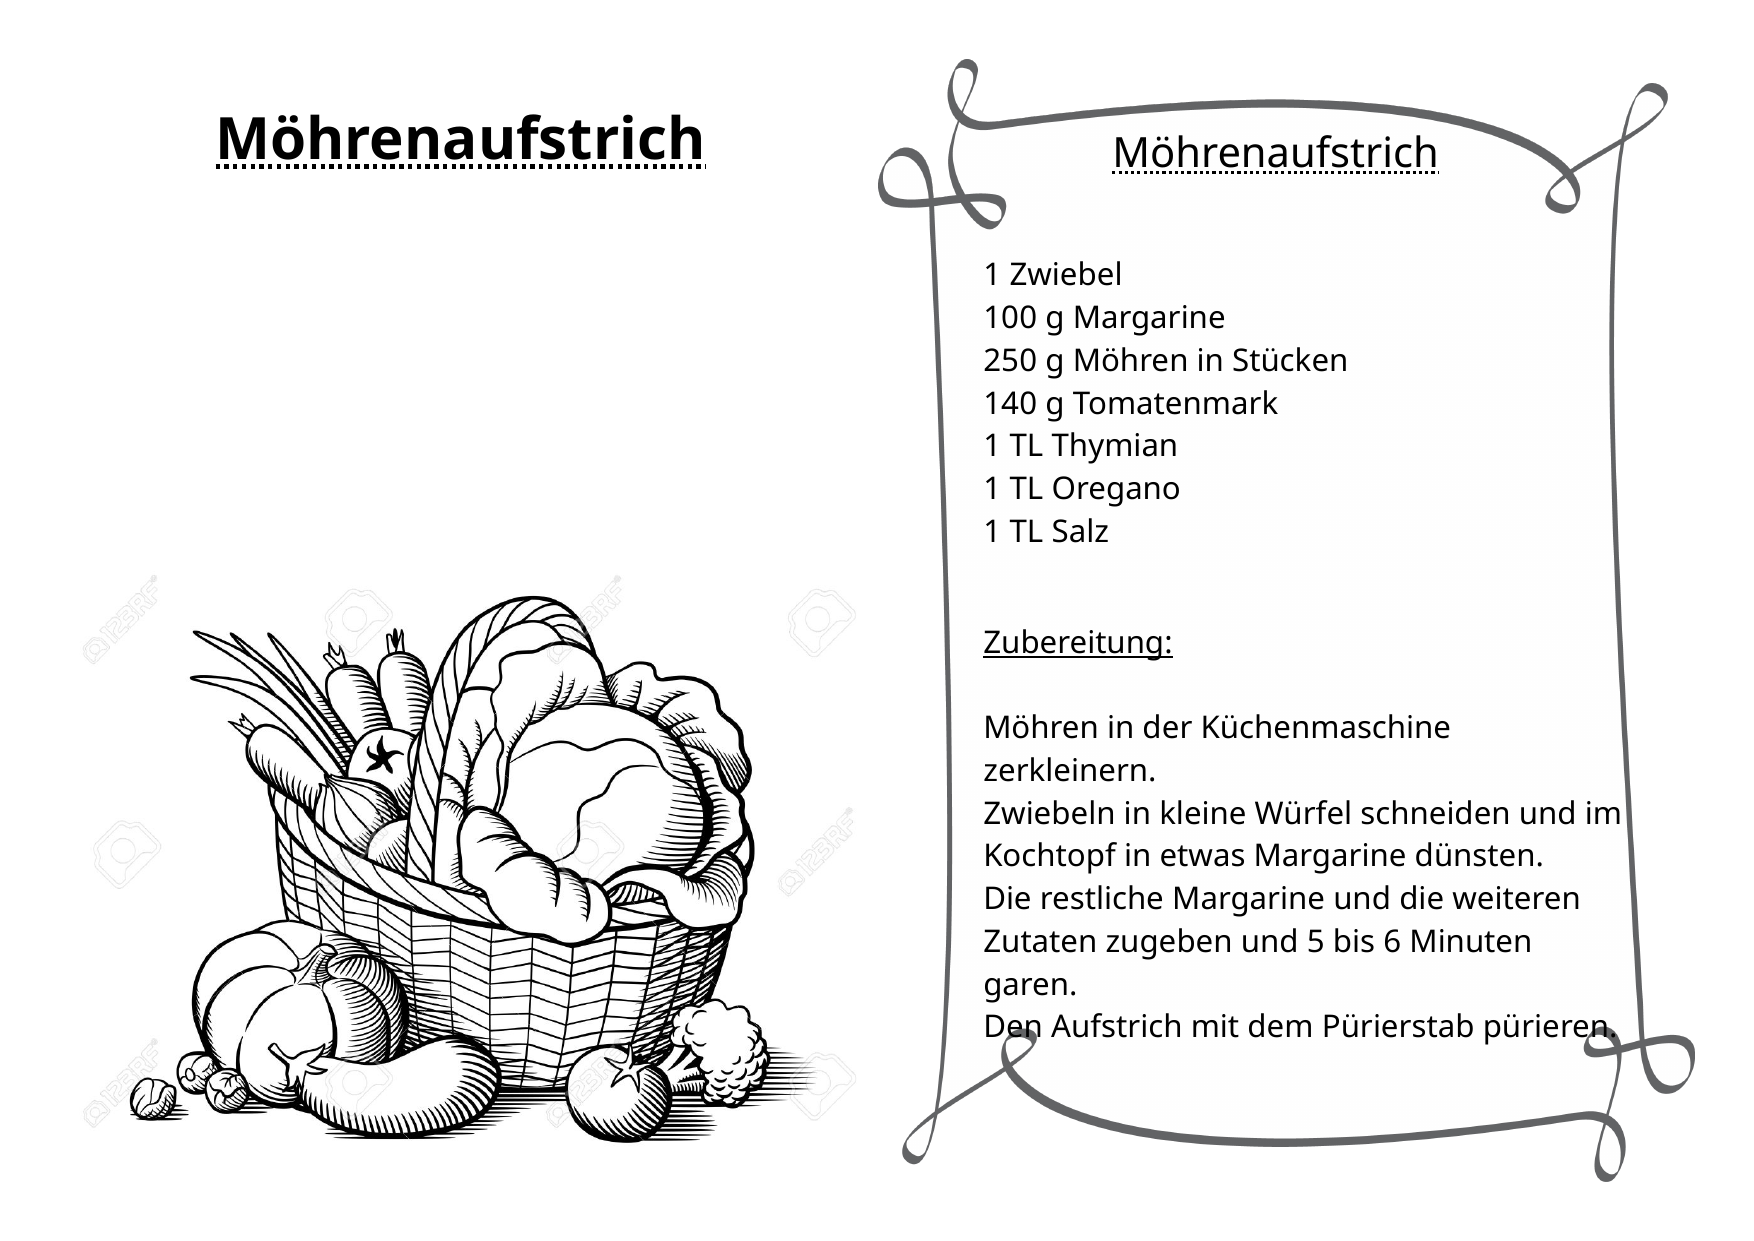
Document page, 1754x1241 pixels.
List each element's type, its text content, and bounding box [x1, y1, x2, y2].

text_box Zubereitung: Möhren in der Küchenmaschine zerkleinern. Zwiebeln in kleine Würfel schneiden und im Kochtopf in etwas Margarine dünsten. Die restliche Margarine und die weiteren Zutaten zugeben und 5 bis 6 Minuten garen. Den Aufstrich mit dem Pürierstab pürieren. [968, 612, 1641, 1241]
text_box Möhrenaufstrich [59, 78, 863, 196]
text_box 1 Zwiebel 100 g Margarine 250 g Möhren in Stücken 140 g Tomatenmark 1 TL Thymian 1 TL Oregano 1 TL Salz [968, 245, 1607, 556]
picture [59, 59, 1695, 1182]
text_box Möhrenaufstrich [980, 70, 1571, 232]
